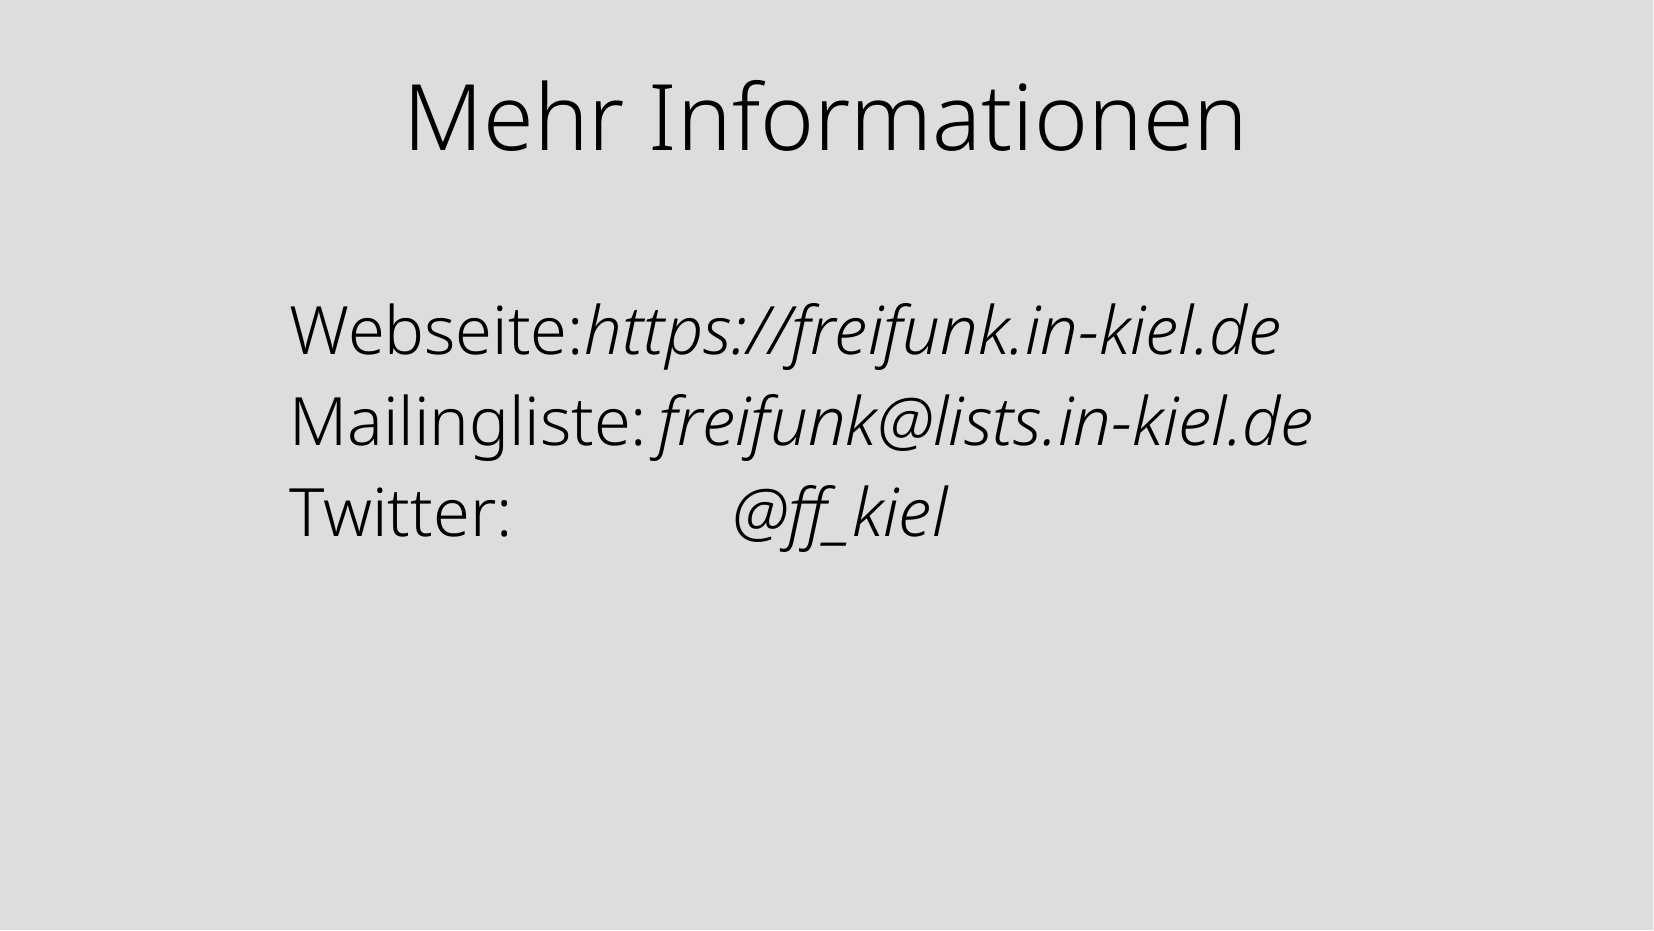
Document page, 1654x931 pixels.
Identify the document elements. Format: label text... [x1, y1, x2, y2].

title Mehr Informationen [82, 37, 1571, 193]
subtitle Webseite: https://freifunk.in-kiel.de Mailingliste: freifunk@lists.in-kiel.de Twitter: @ff_kiel [289, 309, 1365, 622]
